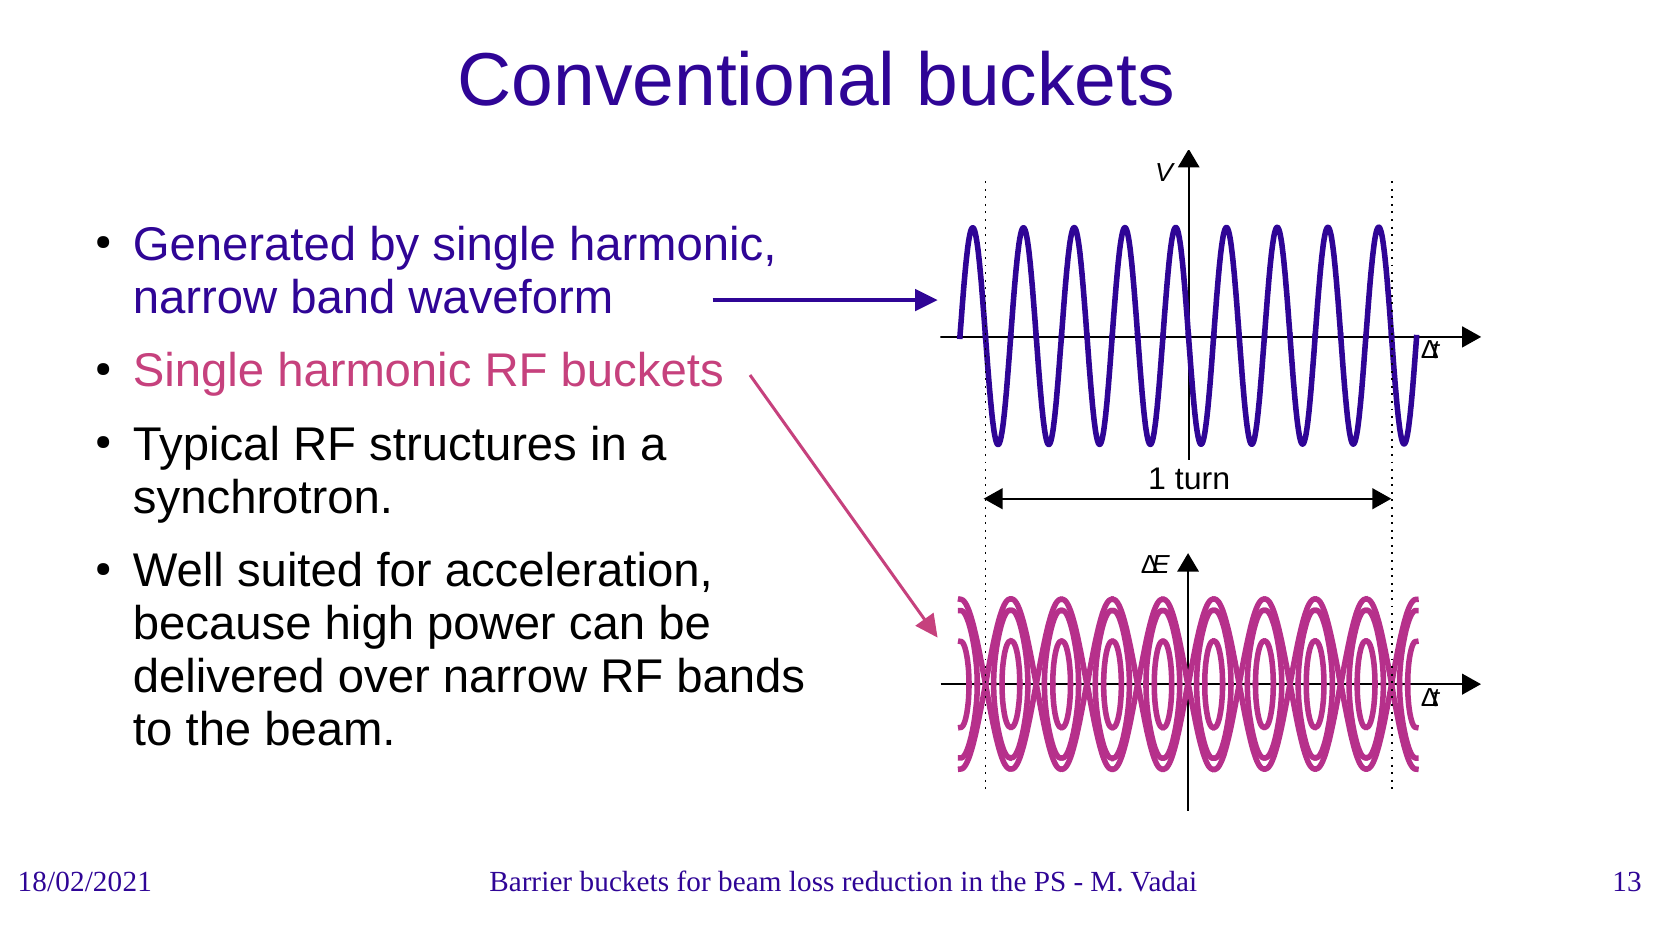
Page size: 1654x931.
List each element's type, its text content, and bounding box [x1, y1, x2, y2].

title Conventional buckets [82, 1, 1571, 157]
picture [940, 150, 1501, 812]
list Generated by single harmonic, narrow band waveform Single harmonic RF buckets Typical RF structures in a synchrotron. Well suited for acceleration, because high power can be delivered over narrow RF bands to the beam. [82, 217, 809, 758]
